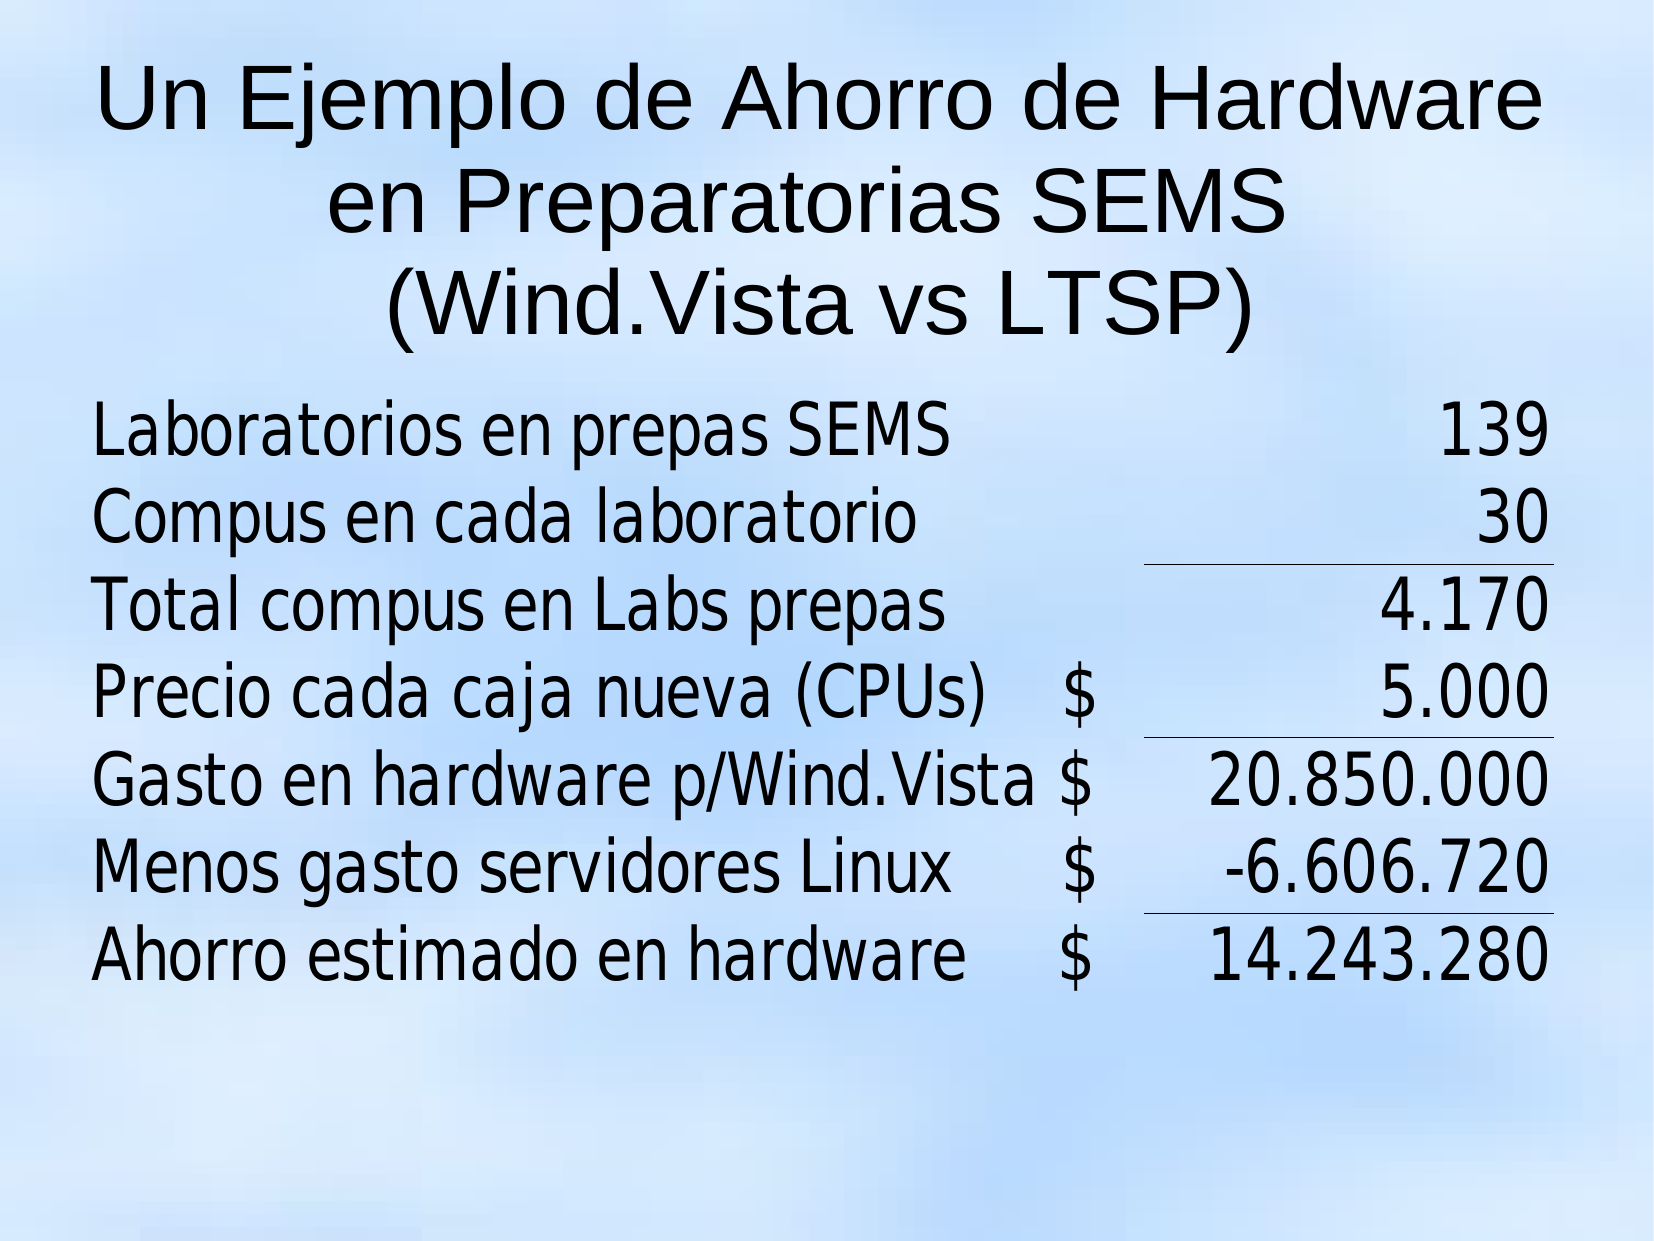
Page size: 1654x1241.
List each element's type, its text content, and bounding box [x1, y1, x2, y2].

picture [0, 0, 1654, 1241]
chart [88, 388, 1558, 1004]
title Un Ejemplo de Ahorro de Hardware en Preparatorias SEMS (Wind.Vista vs LTSP) [76, 46, 1565, 355]
